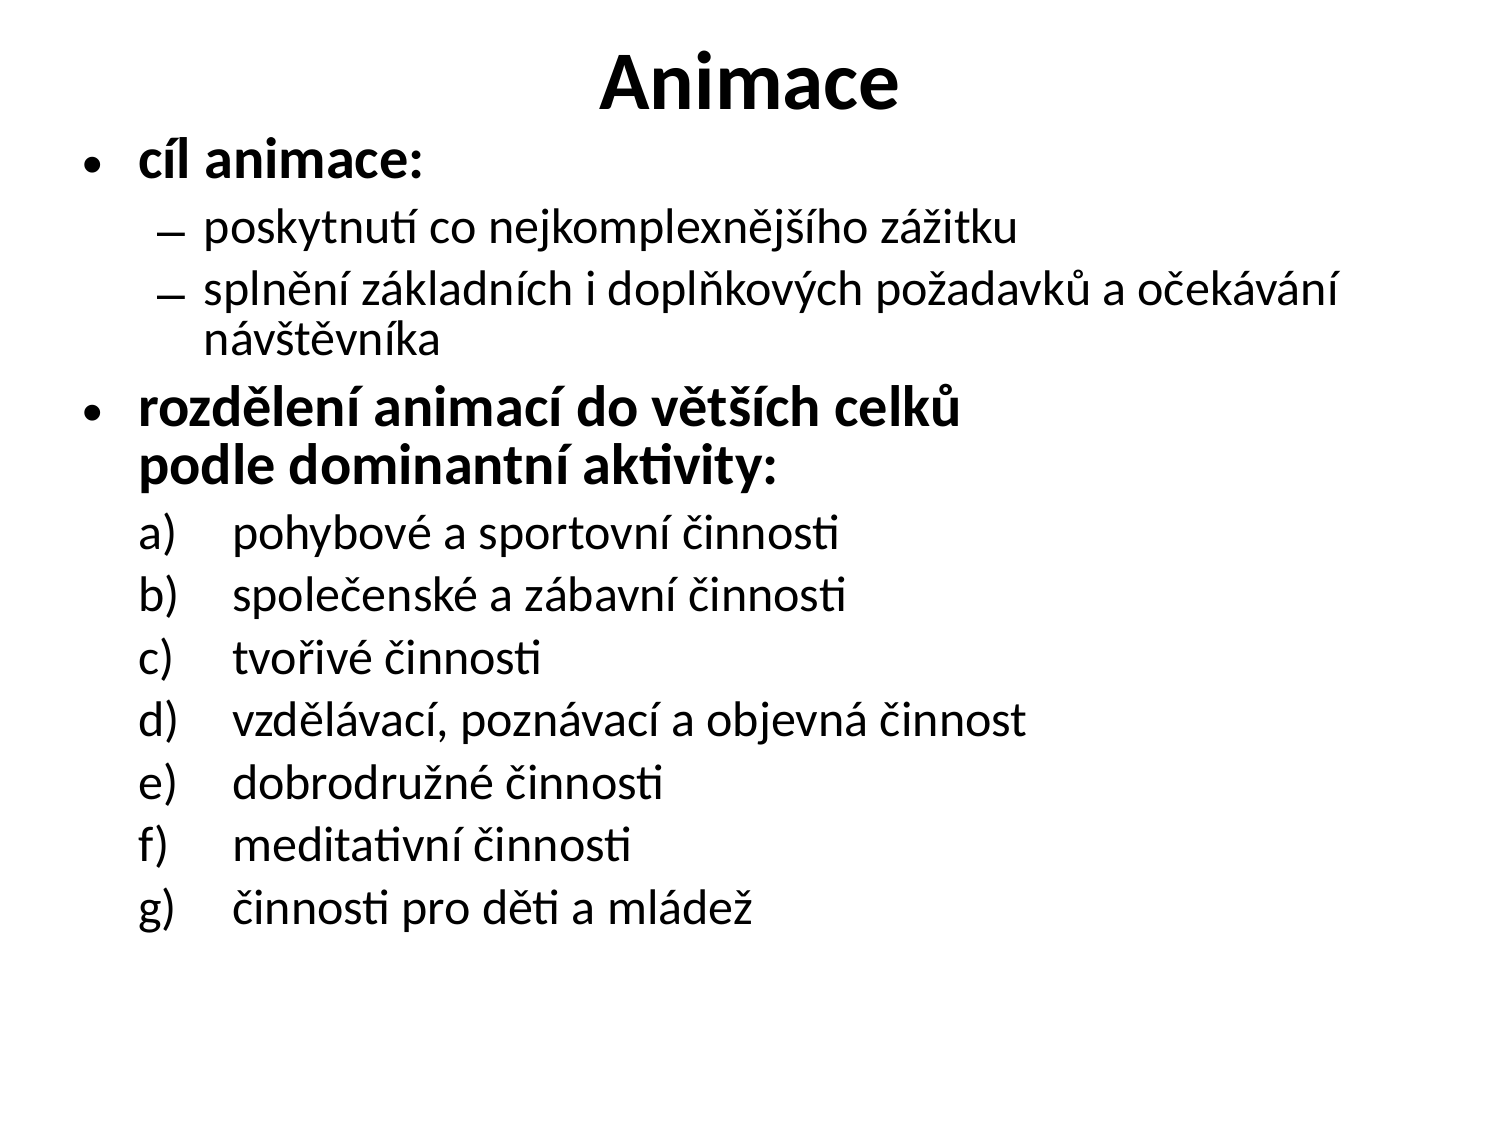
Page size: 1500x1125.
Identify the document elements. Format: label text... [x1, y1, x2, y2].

title Animace [75, 0, 1426, 178]
list cíl animace: poskytnutí co nejkomplexnějšího zážitku splnění základních i doplňkových požadavků a očekávání návštěvníka rozdělení animací do větších celků podle dominantní aktivity: a) pohybové a sportovní činnosti b) společenské a zábavní činnosti c) tvořivé činnosti d) vzdělávací, poznávací a objevná činnost e) dobrodružné činnosti f) meditativní činnosti g) činnosti pro děti a mládež [67, 127, 1418, 1125]
